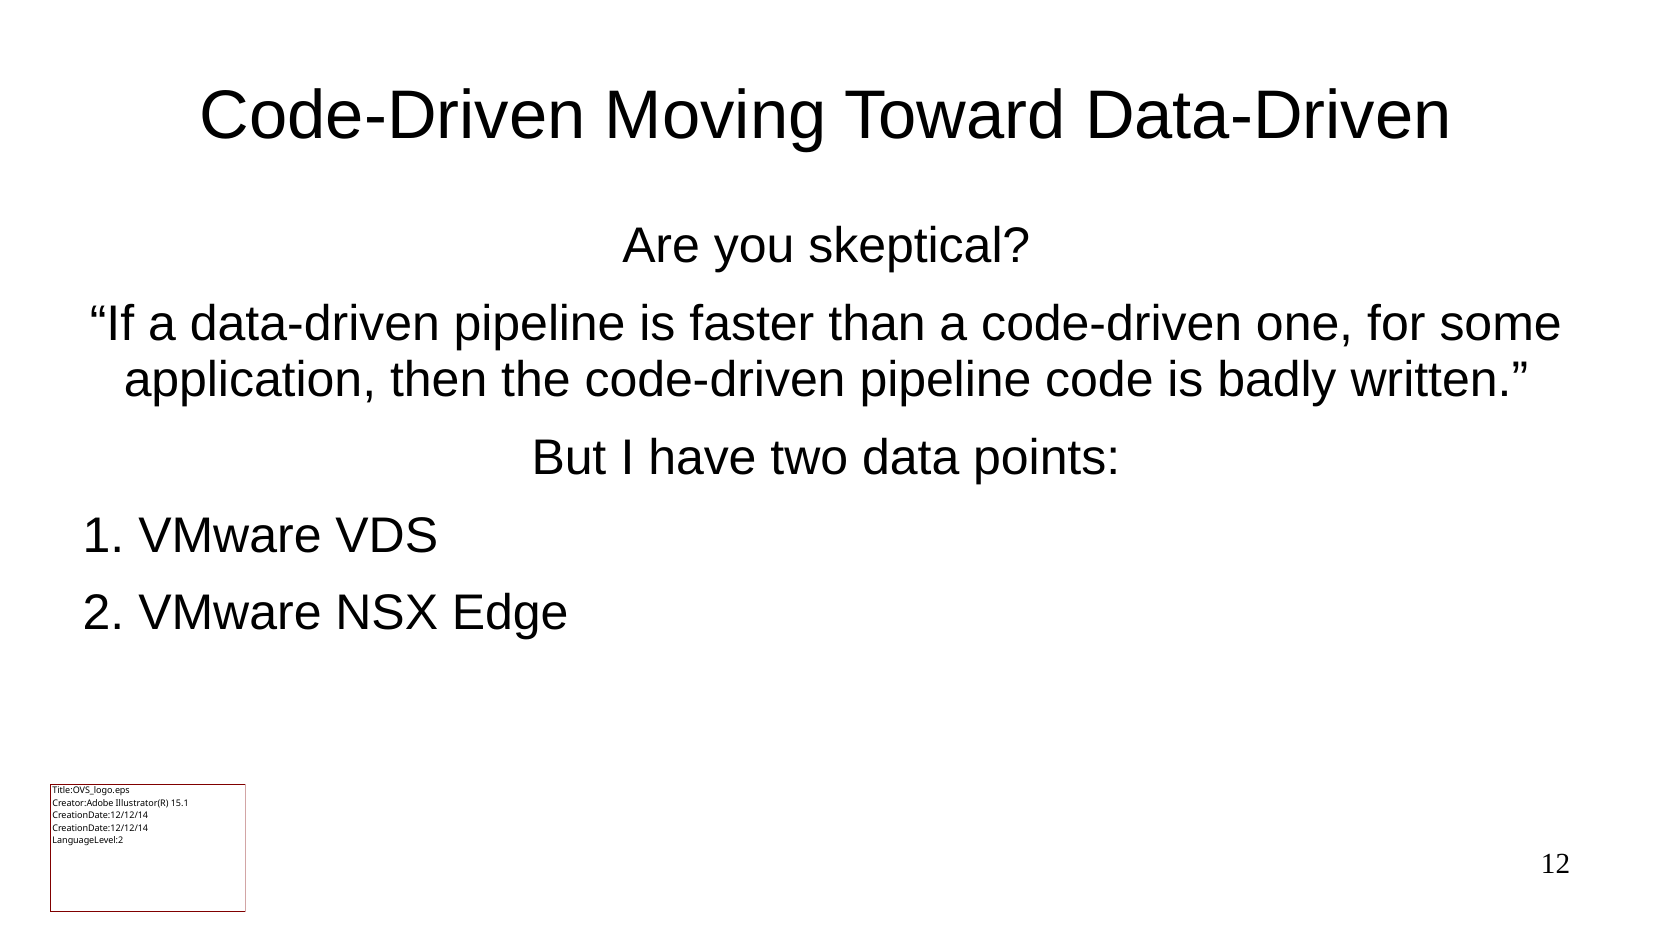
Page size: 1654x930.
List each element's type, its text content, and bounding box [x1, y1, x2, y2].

list Are you skeptical? “If a data-driven pipeline is faster than a code-driven one, for some application, then the code-driven pipeline code is badly written.” But I have two data points: 1. VMware VDS 2. VMware NSX Edge [82, 217, 1571, 757]
title Code-Driven Moving Toward Data-Driven [82, 36, 1571, 193]
